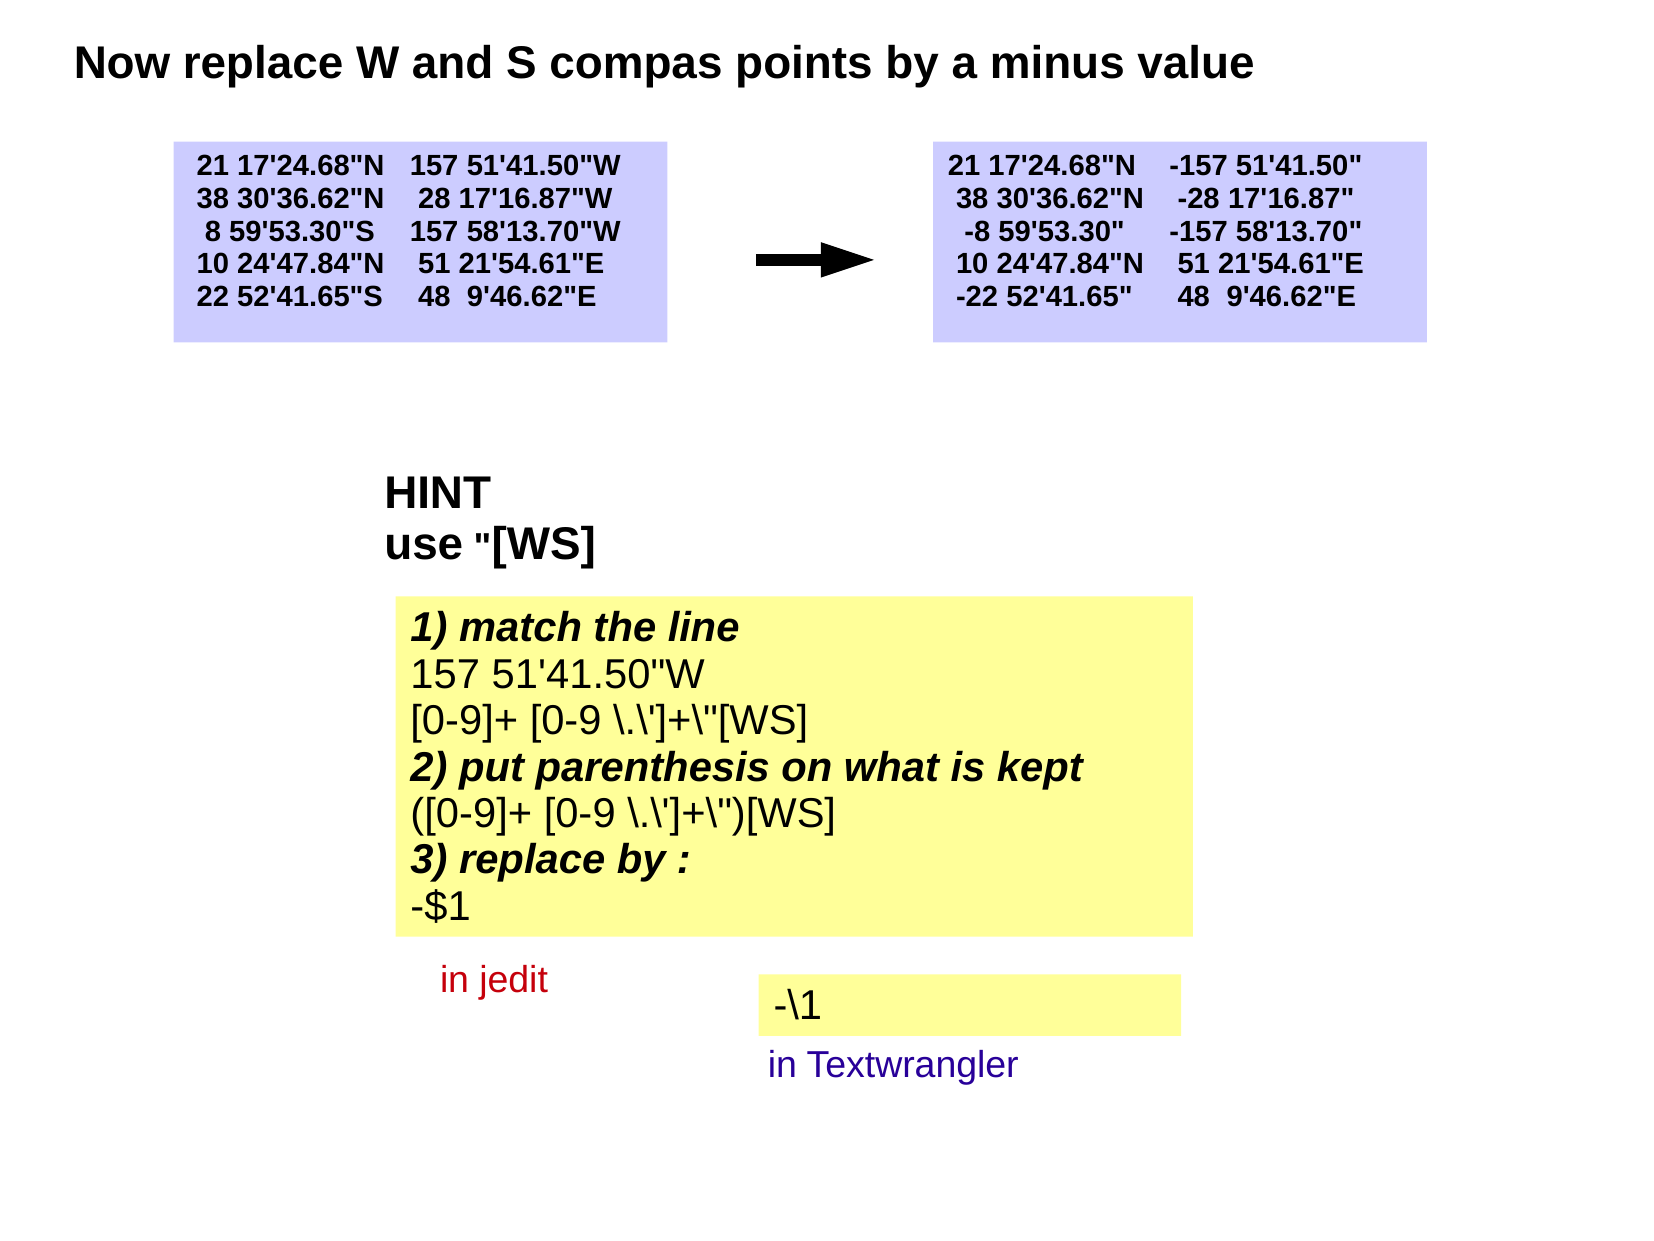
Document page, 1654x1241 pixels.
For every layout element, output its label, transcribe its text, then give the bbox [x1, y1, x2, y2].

text_box 1) match the line 157 51'41.50"W [0-9]+ [0-9 \.\']+\"[WS] 2) put parenthesis on what is kept ([0-9]+ [0-9 \.\']+\")[WS] 3) replace by : -$1 [395, 596, 1193, 937]
text_box 21 17'24.68"N 157 51'41.50"W 38 30'36.62"N 28 17'16.87"W 8 59'53.30"S 157 58'13.70"W 10 24'47.84"N 51 21'54.61"E 22 52'41.65"S 48 9'46.62"E [173, 141, 668, 343]
text_box -\1 [758, 974, 1182, 1036]
text_box 21 17'24.68"N -157 51'41.50" 38 30'36.62"N -28 17'16.87" -8 59'53.30" -157 58'13.70" 10 24'47.84"N 51 21'54.61"E -22 52'41.65" 48 9'46.62"E [933, 141, 1427, 343]
text_box in jedit [425, 950, 563, 1008]
text_box in Textwrangler [753, 1035, 1034, 1093]
text_box HINT use "[WS] [369, 459, 1004, 628]
text_box Now replace W and S compas points by a minus value [59, 29, 1418, 96]
